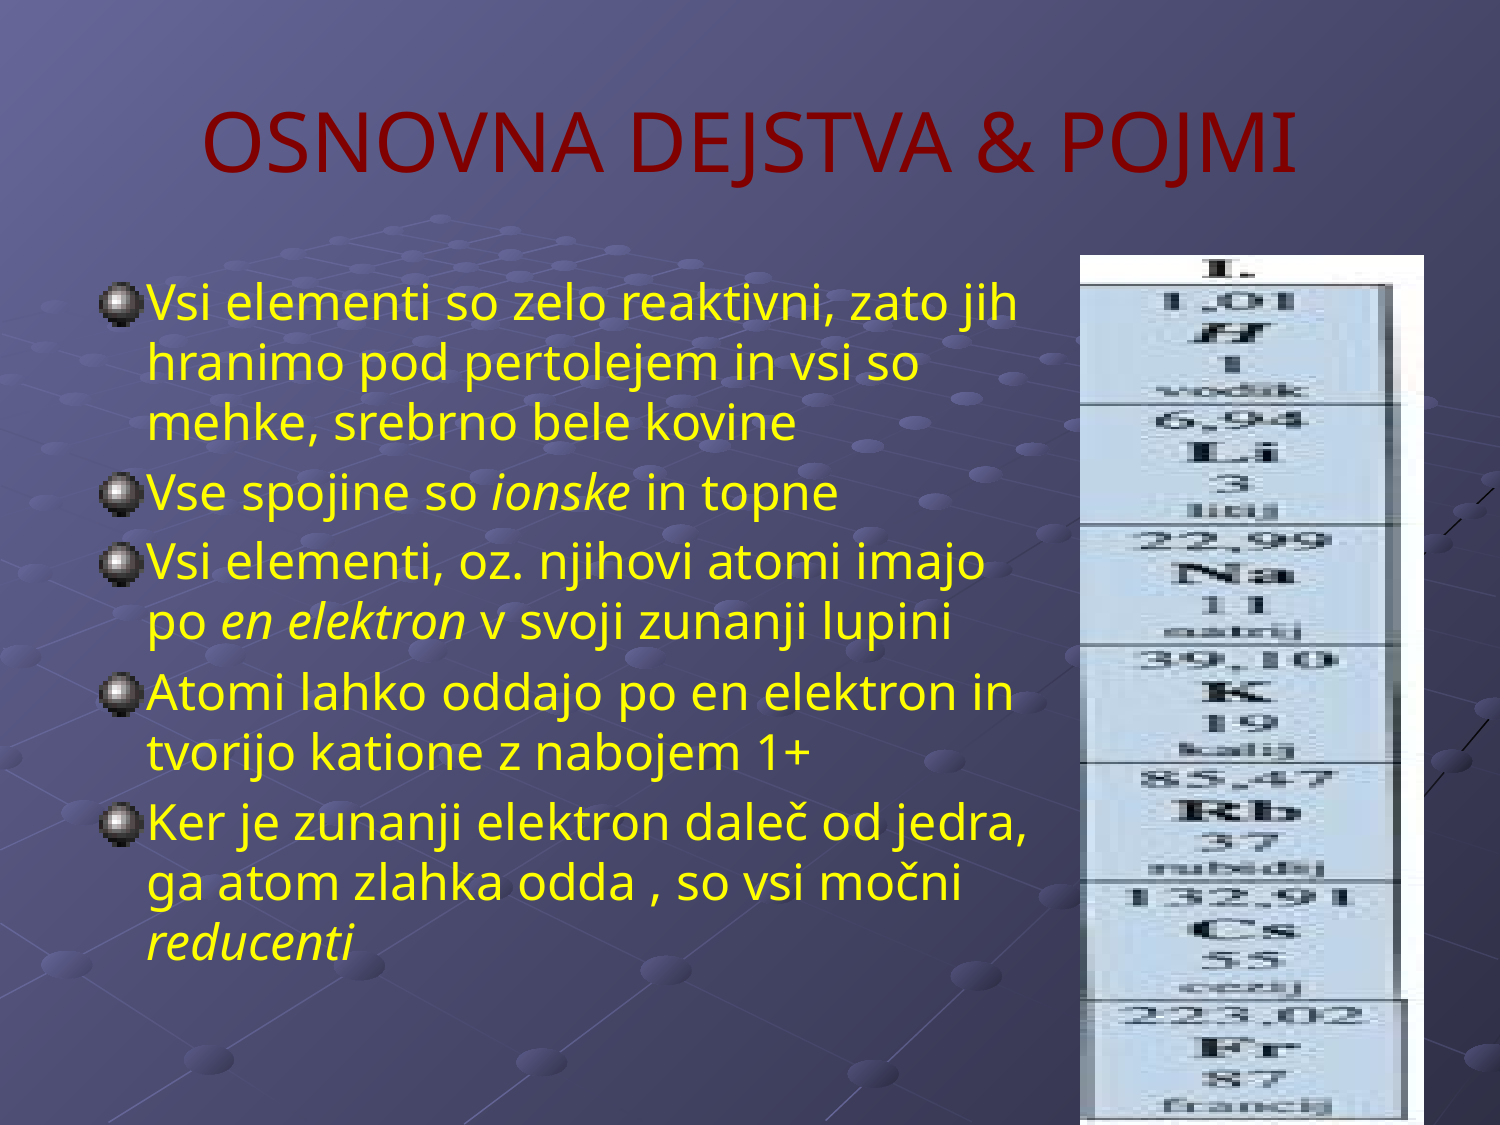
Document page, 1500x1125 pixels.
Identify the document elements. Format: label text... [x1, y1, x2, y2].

picture [1080, 255, 1424, 1125]
title OSNOVNA DEJSTVA & POJMI [75, 45, 1425, 233]
list Vsi elementi so zelo reaktivni, zato jih hranimo pod pertolejem in vsi so mehke, srebrno bele kovine Vse spojine so ionske in topne Vsi elementi, oz. njihovi atomi imajo po en elektron v svoji zunanji lupini Atomi lahko oddajo po en elektron in tvorijo katione z nabojem 1+ Ker je zunanji elektron daleč od jedra, ga atom zlahka odda , so vsi močni reducenti [75, 262, 1069, 1007]
